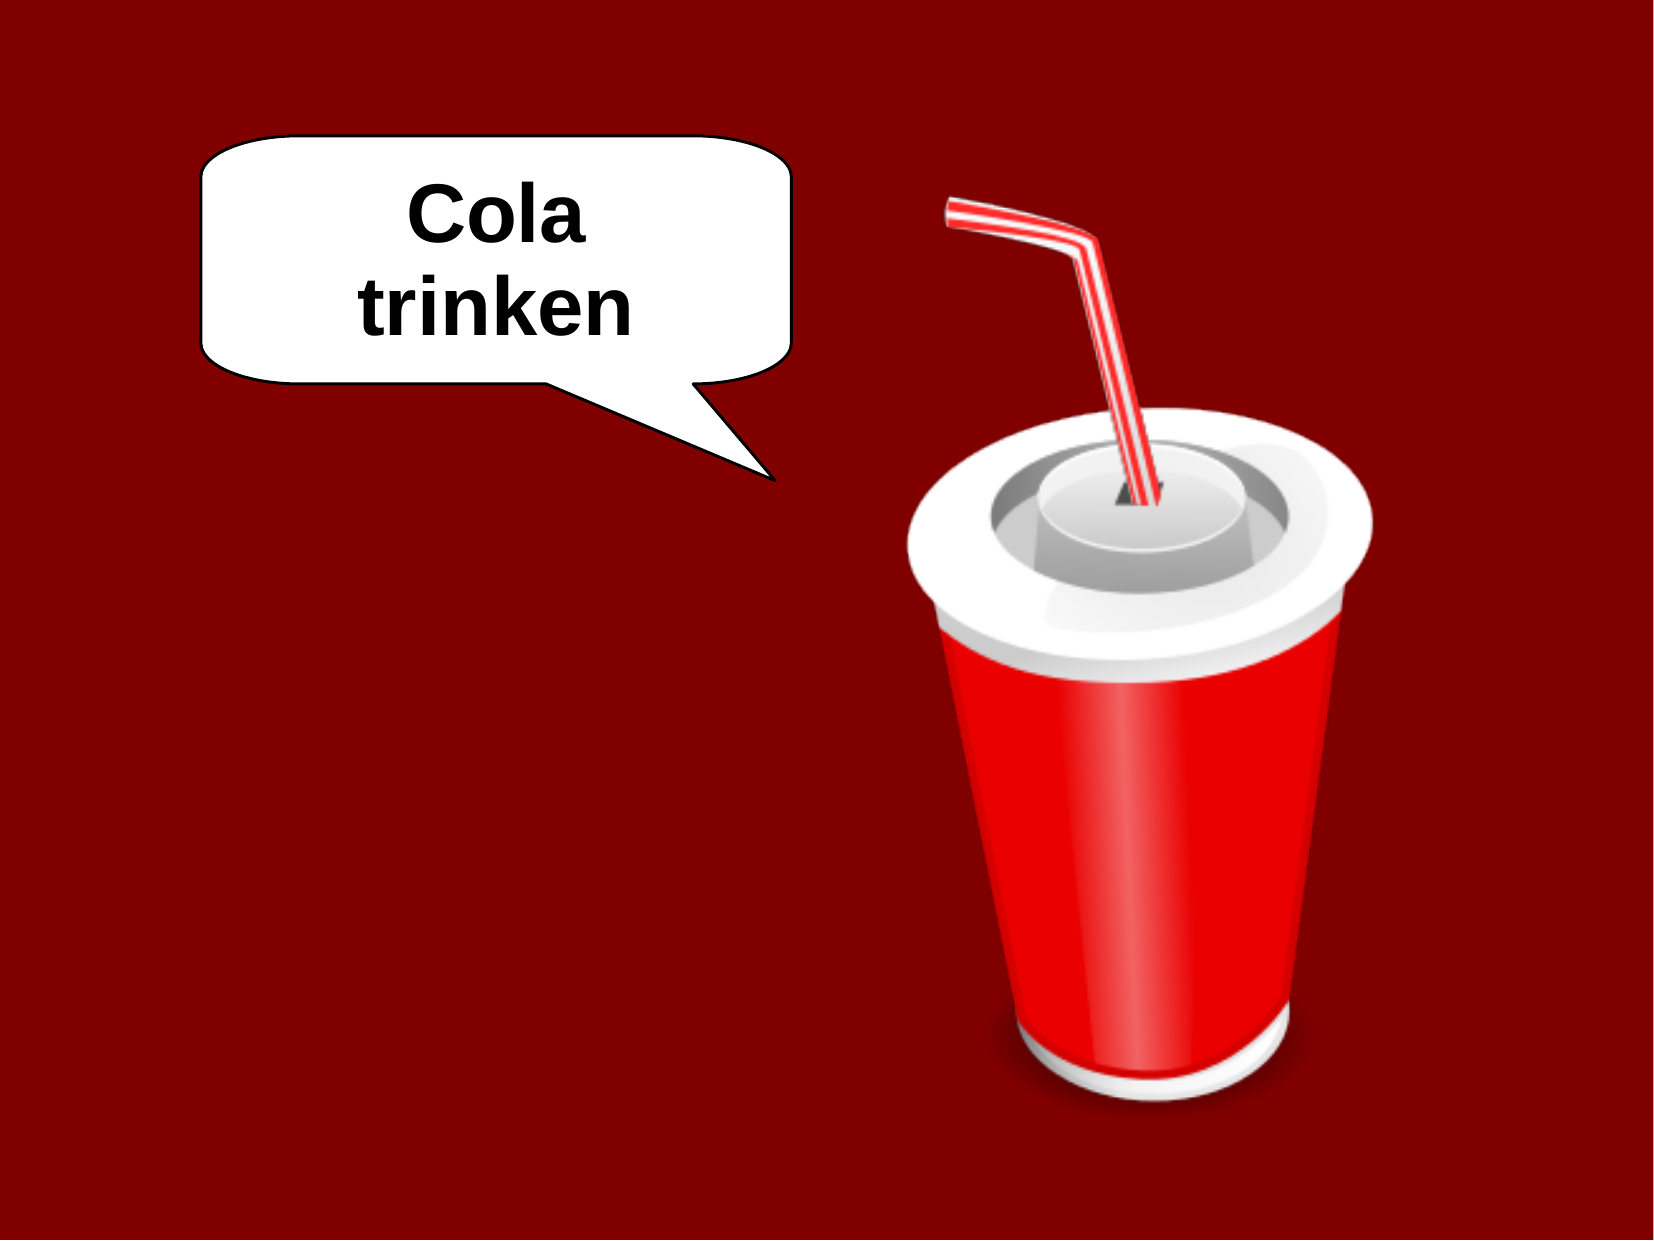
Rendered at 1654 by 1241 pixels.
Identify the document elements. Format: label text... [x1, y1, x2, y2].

text_box [200, 135, 792, 481]
picture [767, 41, 1526, 1241]
text_box Cola trinken [253, 159, 739, 369]
